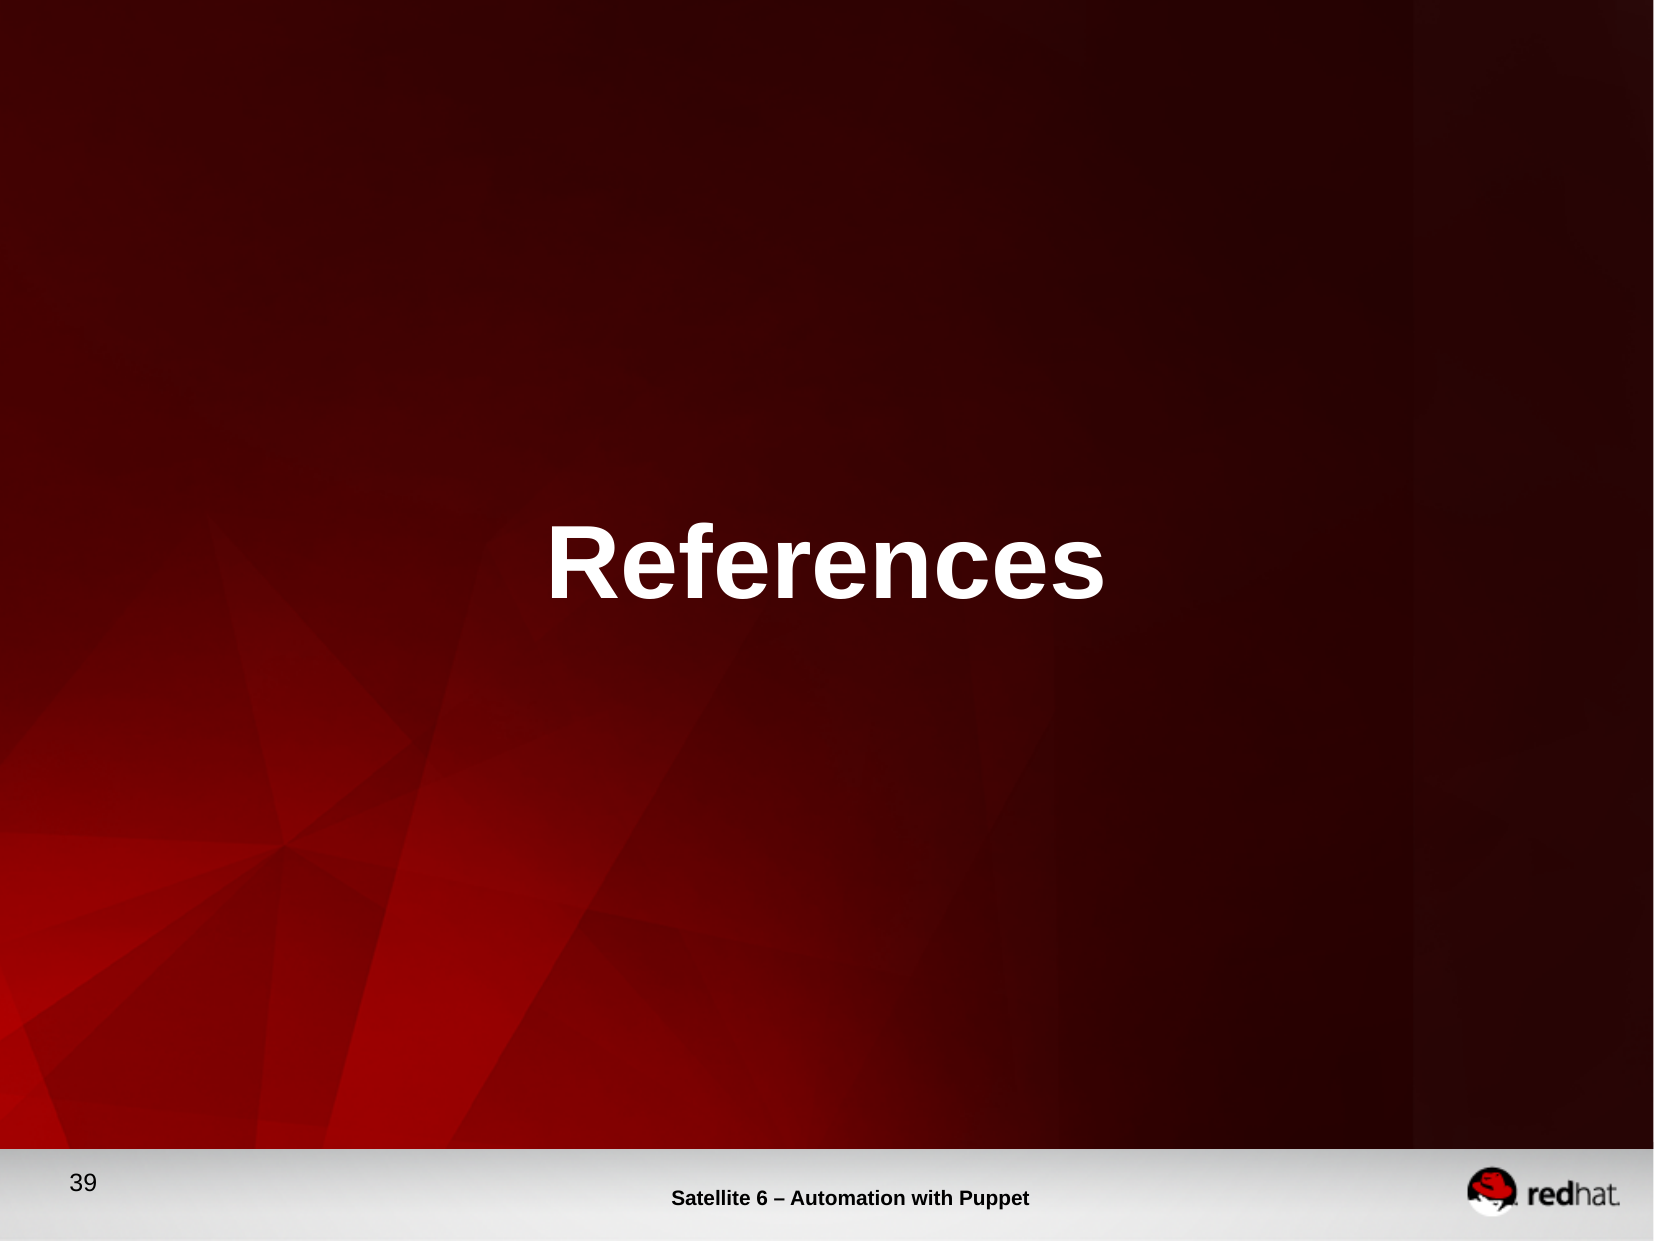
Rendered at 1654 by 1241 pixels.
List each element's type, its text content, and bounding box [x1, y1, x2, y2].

picture [0, 0, 1654, 1241]
title References [82, 262, 1571, 862]
